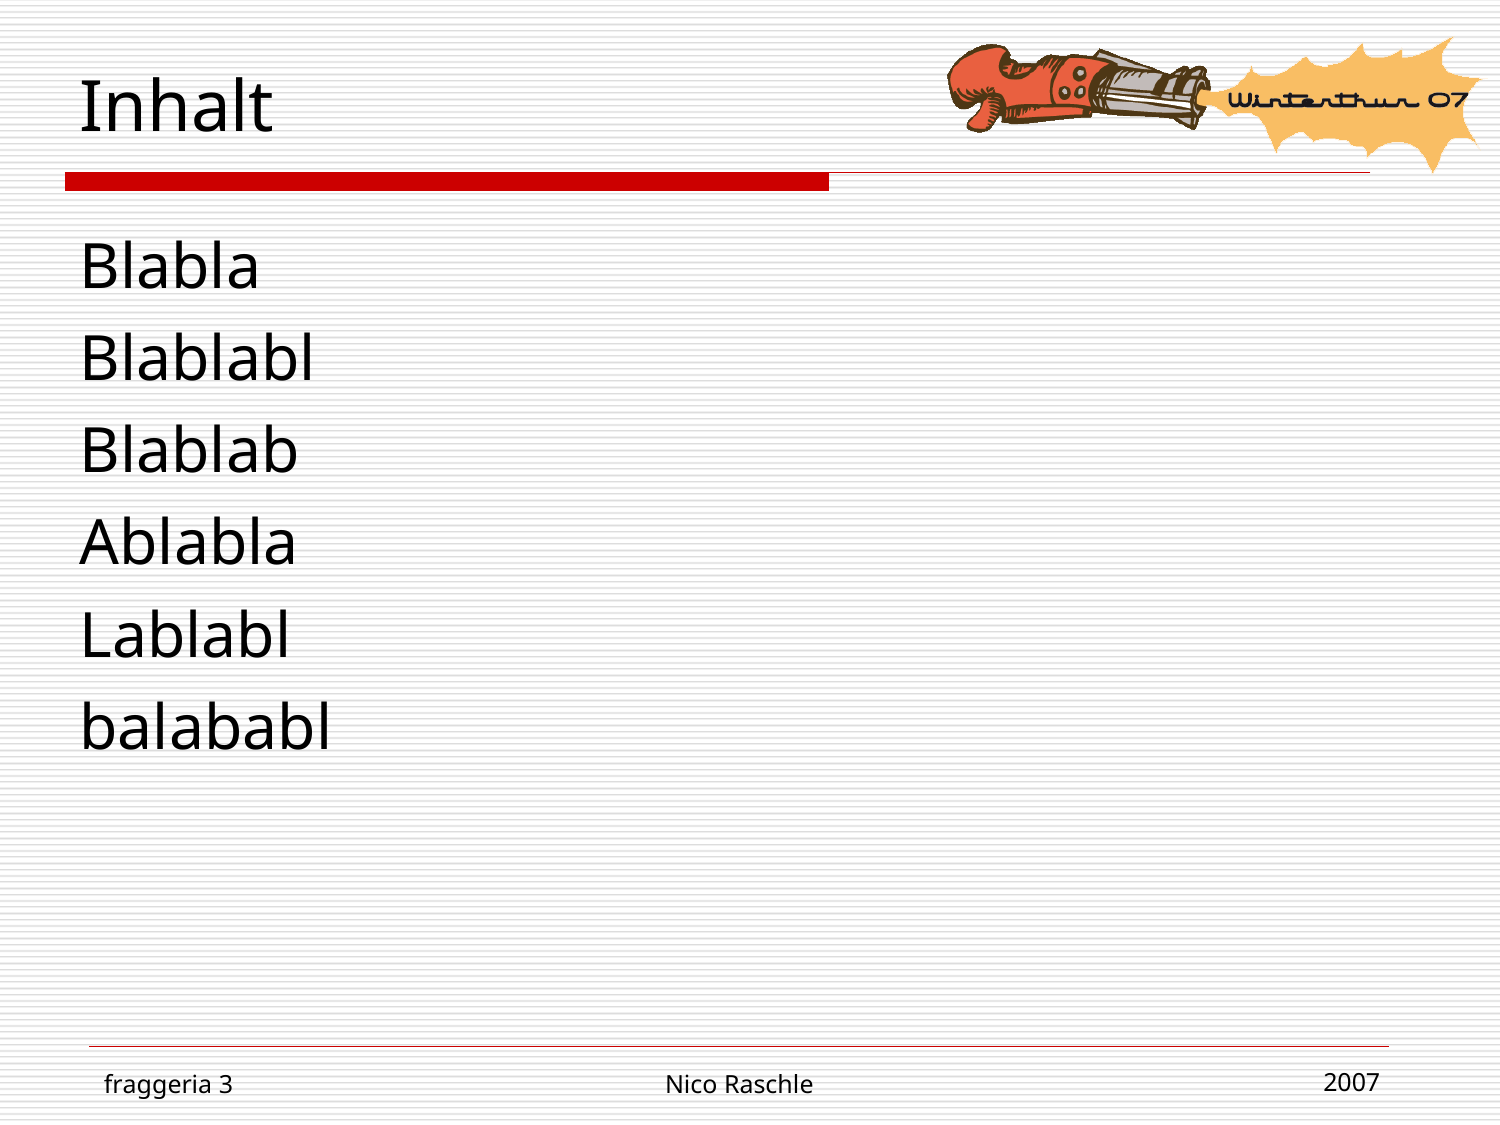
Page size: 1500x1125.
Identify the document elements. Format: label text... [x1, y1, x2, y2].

picture [0, 0, 1500, 1125]
list Blabla Blablabl Blablab Ablabla Lablabl balababl [64, 219, 1378, 909]
title Inhalt [64, 54, 1378, 160]
